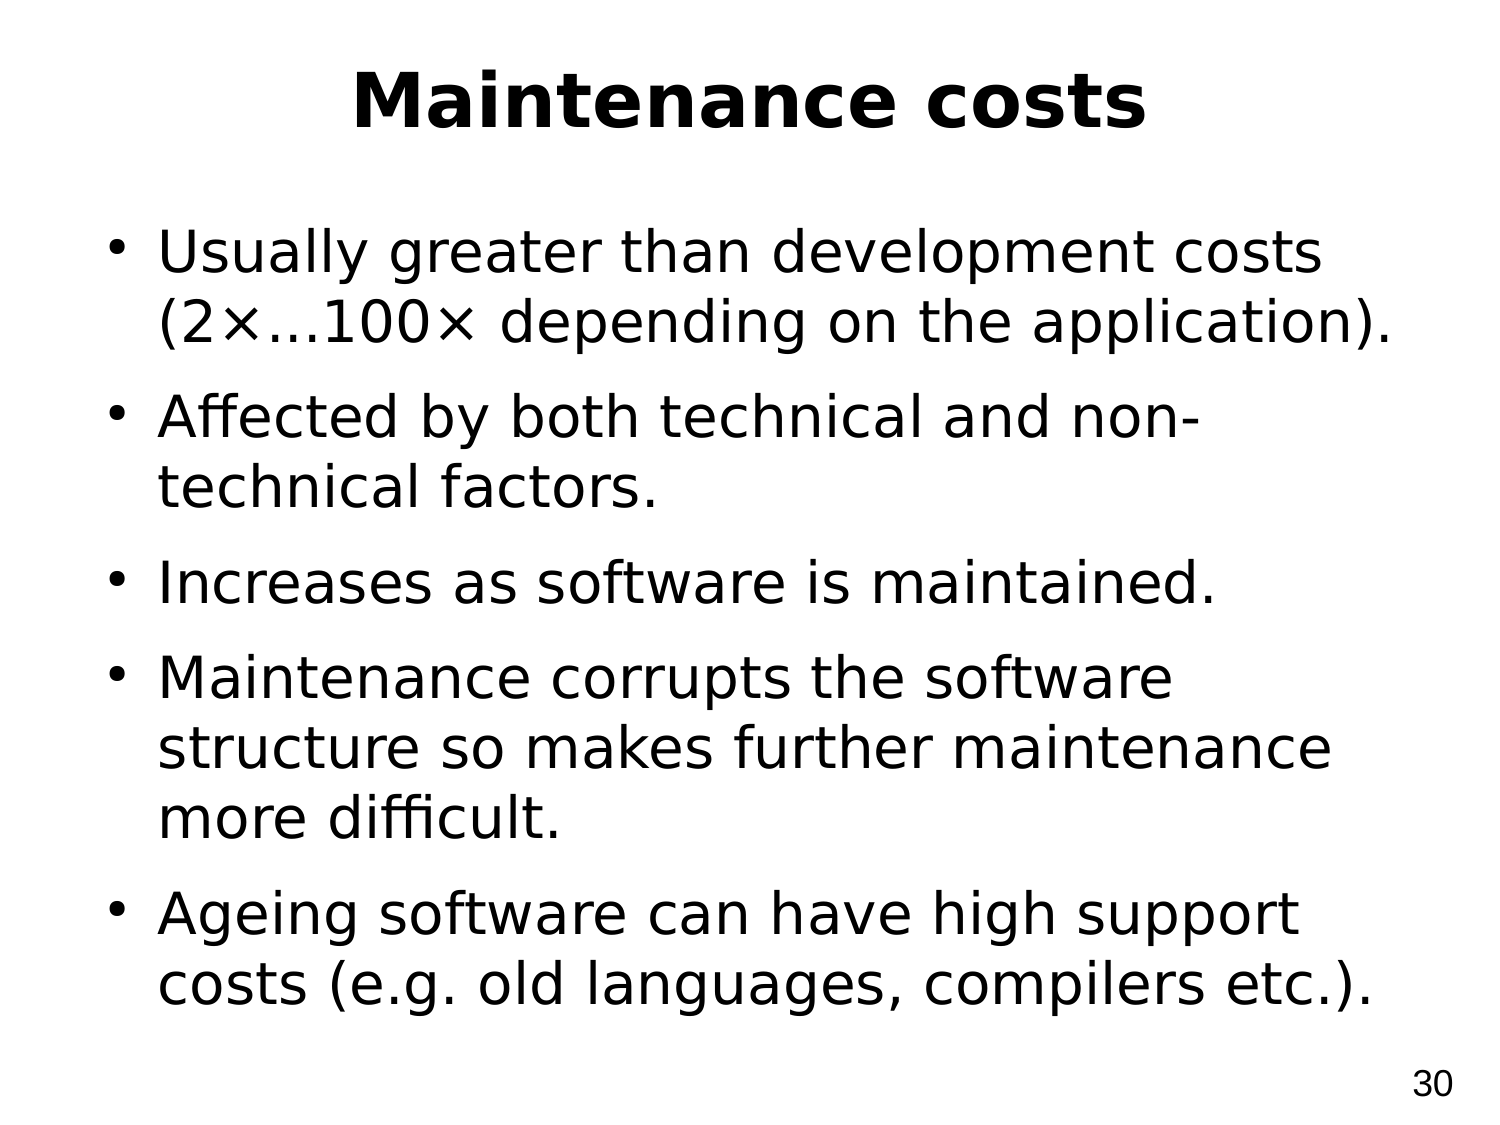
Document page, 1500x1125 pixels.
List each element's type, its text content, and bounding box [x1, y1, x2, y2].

list Usually greater than development costs (2×...100× depending on the application). Affected by both technical and non-technical factors. Increases as software is maintained. Maintenance corrupts the software structure so makes further maintenance more difficult. Ageing software can have high support costs (e.g. old languages, compilers etc.). [75, 206, 1425, 1093]
title Maintenance costs [75, 44, 1425, 177]
